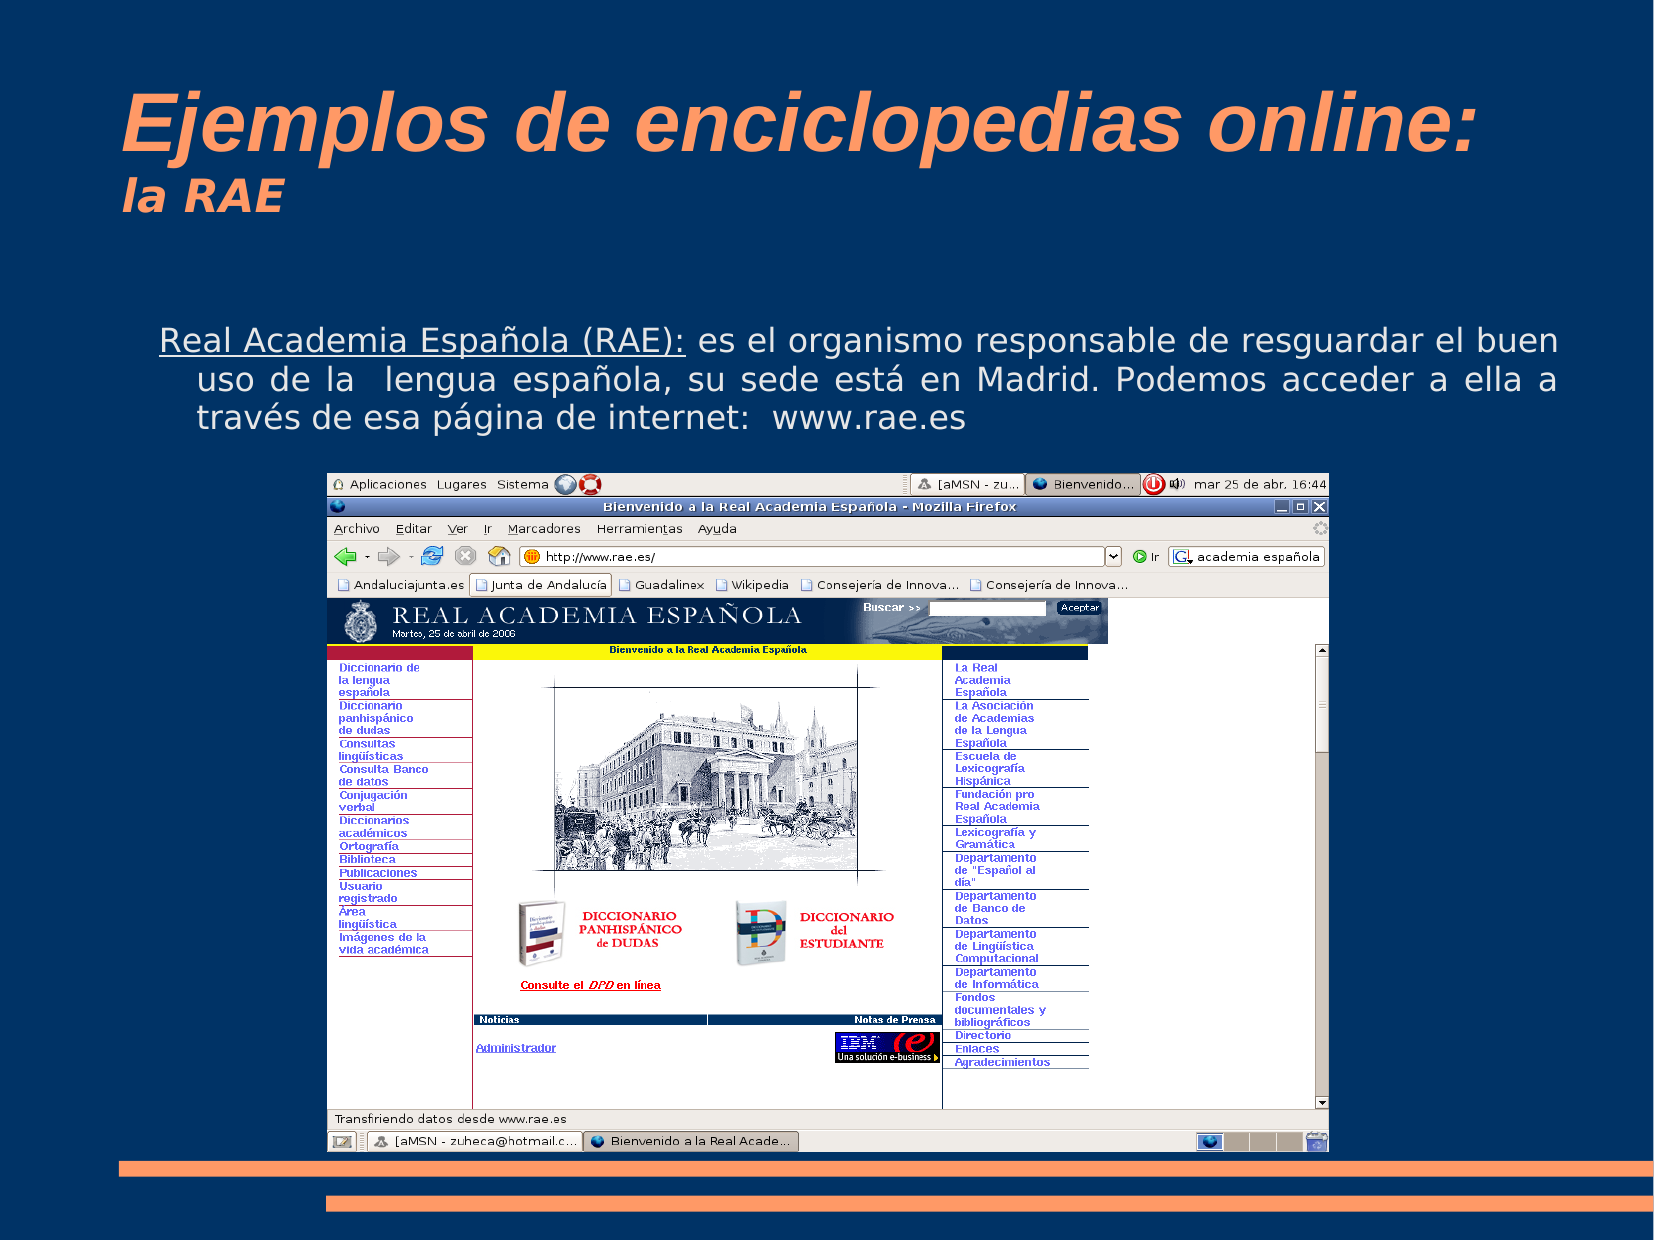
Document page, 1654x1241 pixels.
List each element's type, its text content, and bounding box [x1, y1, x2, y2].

list Real Academia Española (RAE): es el organismo responsable de resguardar el buen uso de la lengua española, su sede está en Madrid. Podemos acceder a ella a través de esa página de internet: www.rae.es [121, 322, 1561, 1118]
picture [327, 473, 1329, 1152]
title Ejemplos de enciclopedias online: la RAE [121, 53, 1534, 246]
